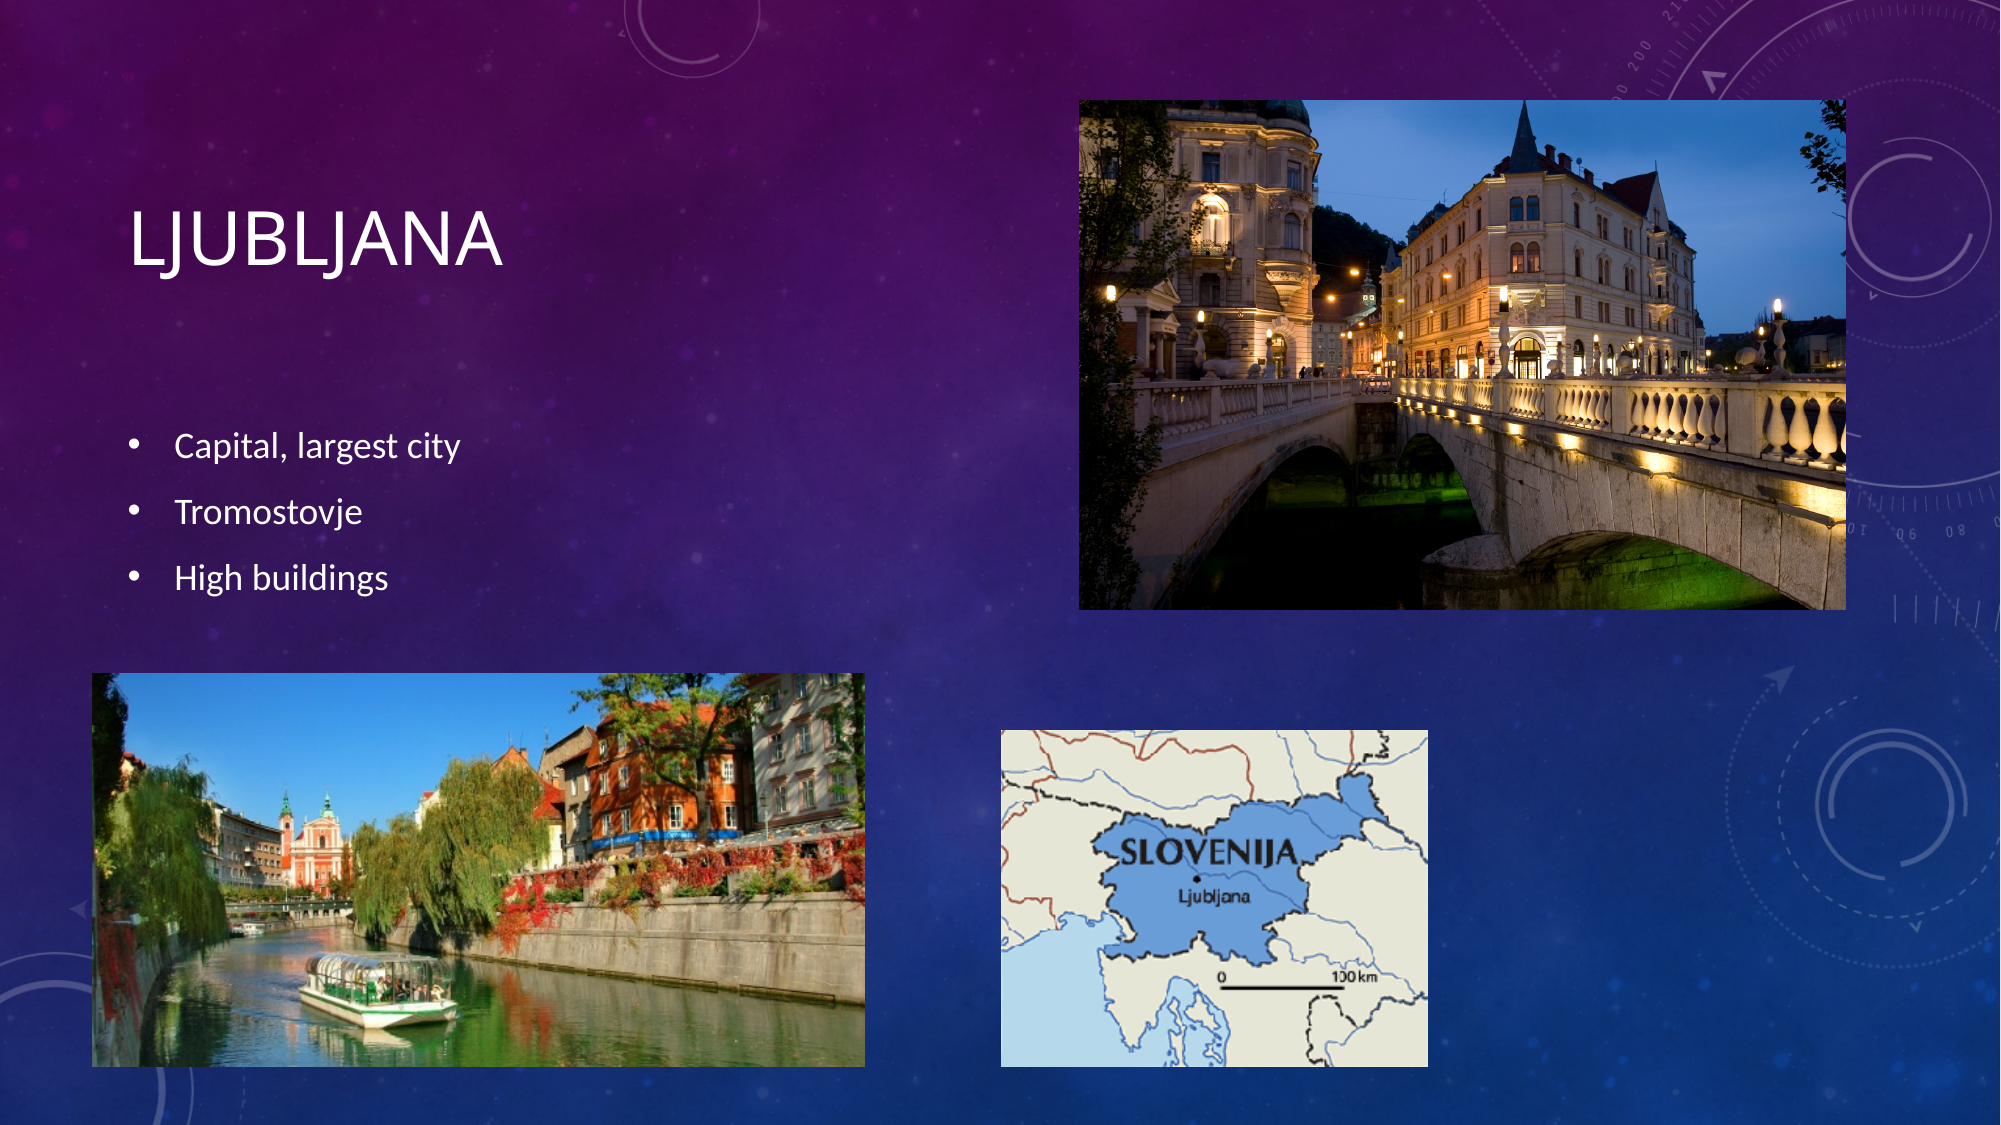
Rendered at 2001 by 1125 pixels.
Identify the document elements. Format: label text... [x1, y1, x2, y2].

title ljubljana [112, 116, 1079, 296]
picture [0, 0, 2001, 1125]
list Capital, largest city Tromostovje High buildings [112, 296, 1775, 723]
